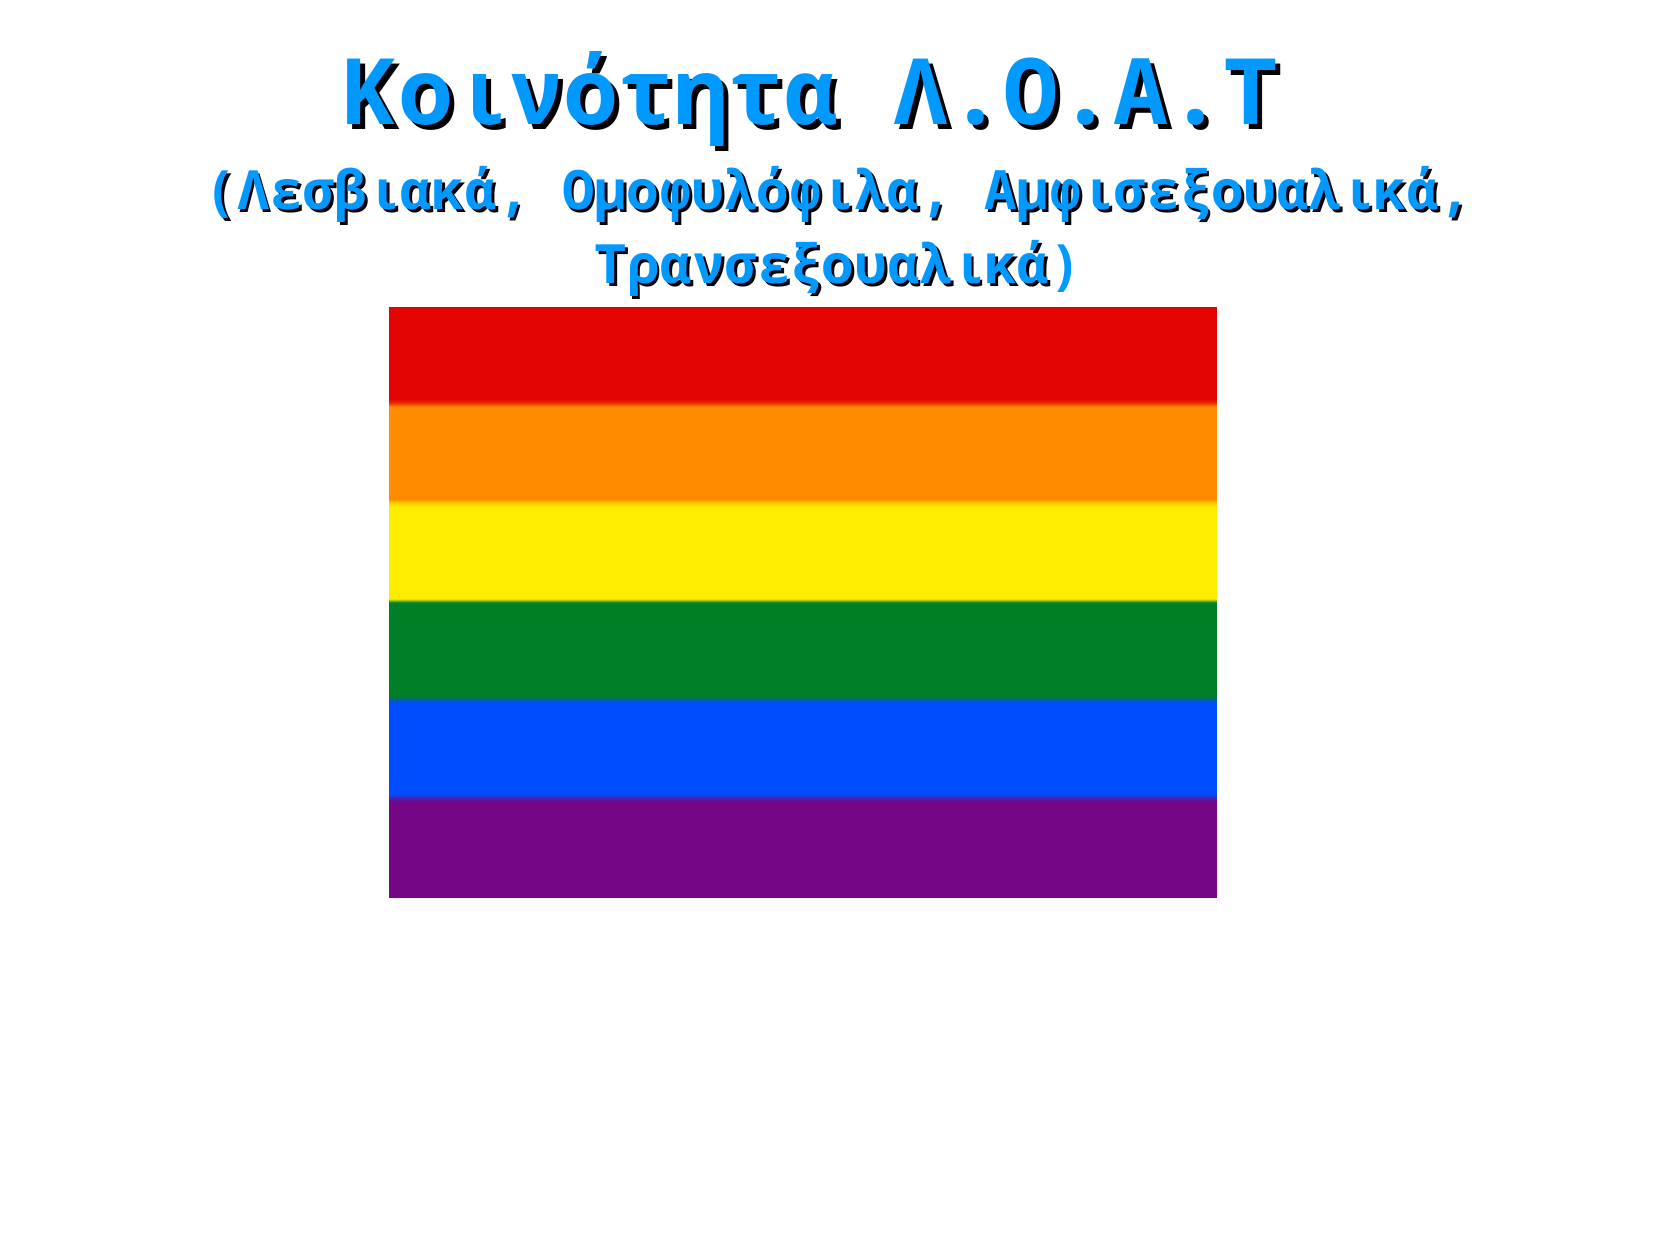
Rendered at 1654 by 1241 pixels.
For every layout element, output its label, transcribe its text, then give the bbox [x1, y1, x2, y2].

picture [389, 701, 1217, 898]
picture [389, 307, 1217, 698]
title Κοινότητα Λ.Ο.Α.Τ (Λεσβιακά, Ομοφυλόφιλα, Αμφισεξουαλικά, Τρανσεξουαλικά) [94, 47, 1583, 279]
